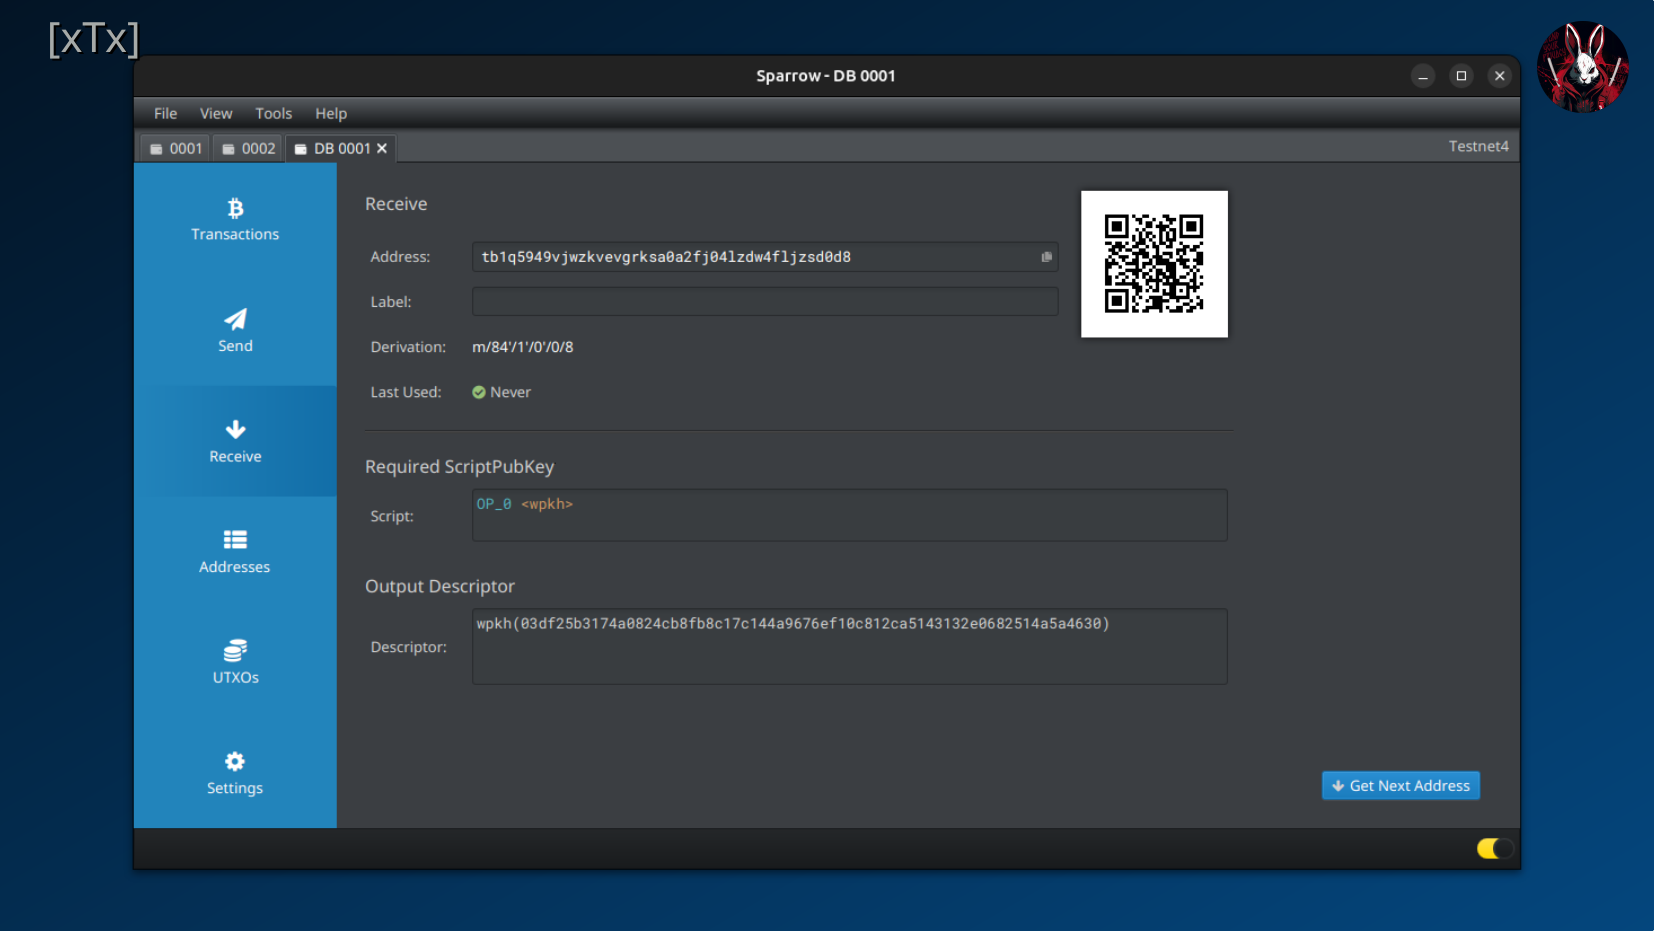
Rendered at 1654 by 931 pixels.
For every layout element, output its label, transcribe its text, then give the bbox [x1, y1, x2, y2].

text_box [xTx] [0, 0, 188, 76]
picture [1537, 21, 1629, 113]
picture [118, 42, 1536, 888]
